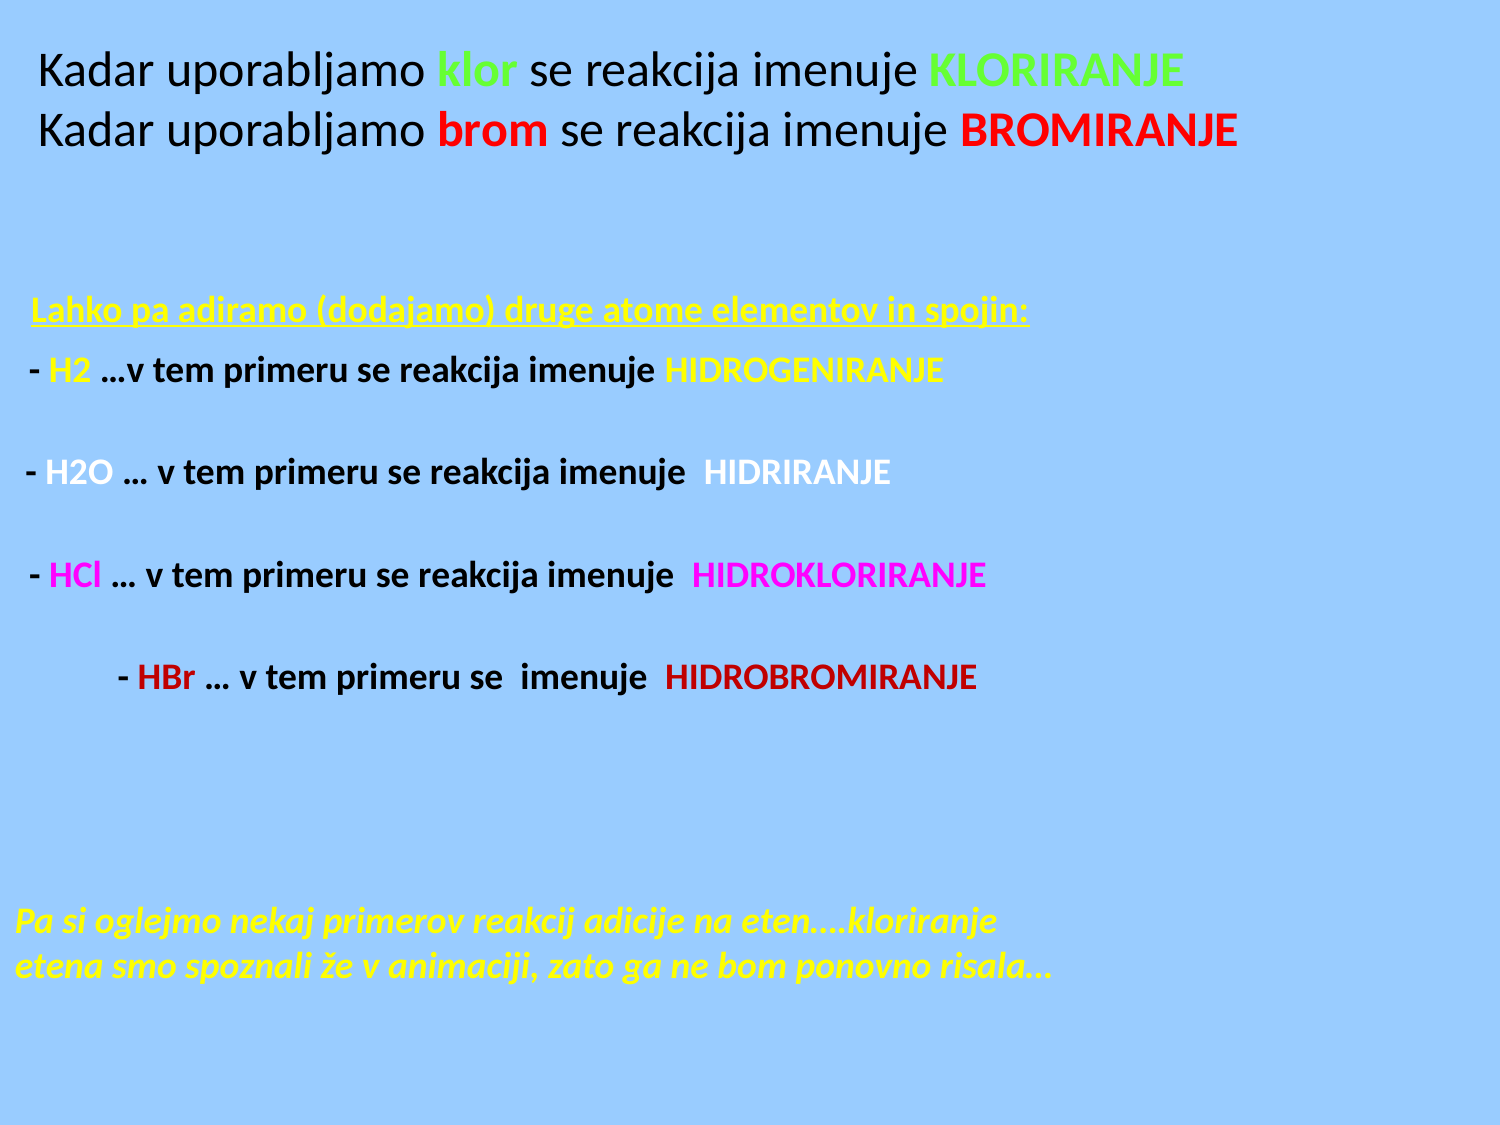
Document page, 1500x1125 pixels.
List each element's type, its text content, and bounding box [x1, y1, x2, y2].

text_box Lahko pa adiramo (dodajamo) druge atome elementov in spojin: [16, 277, 1406, 338]
text_box - HBr … v tem primeru se imenuje HIDROBROMIRANJE [102, 644, 1294, 705]
text_box - H2O … v tem primeru se reakcija imenuje HIDRIRANJE [10, 439, 1221, 500]
text_box Kadar uporabljamo klor se reakcija imenuje KLORIRANJE Kadar uporabljamo brom se reakcija imenuje BROMIRANJE [23, 28, 1465, 284]
text_box Pa si oglejmo nekaj primerov reakcij adicije na eten….kloriranje etena smo spoznali že v animaciji, zato ga ne bom ponovno risala… [0, 889, 1453, 994]
text_box - HCl … v tem primeru se reakcija imenuje HIDROKLORIRANJE [14, 542, 1352, 602]
text_box - H2 …v tem primeru se reakcija imenuje HIDROGENIRANJE [14, 337, 1286, 398]
